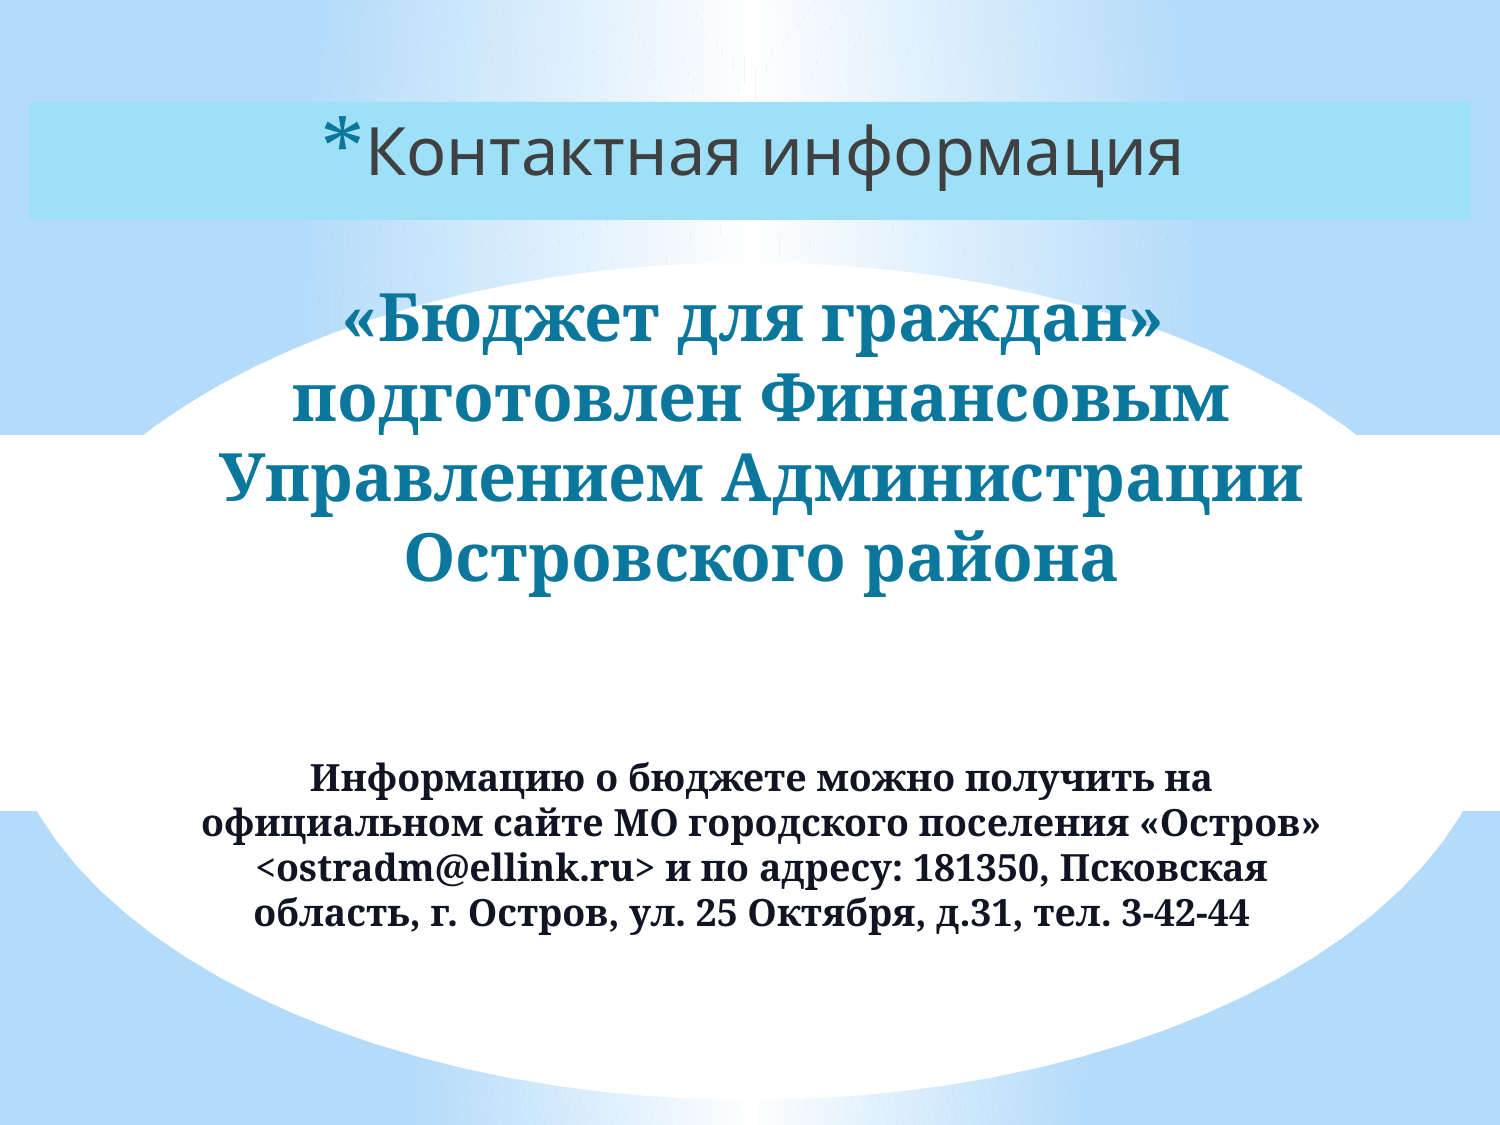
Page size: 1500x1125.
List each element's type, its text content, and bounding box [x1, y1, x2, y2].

list Контактная информация [29, 101, 1471, 220]
title «Бюджет для граждан» подготовлен Финансовым Управлением Администрации Островского района Информацию о бюджете можно получить на официальном сайте МО городского поселения «Остров» <ostradm@ellink.ru> и по адресу: 181350, Псковская область, г. Остров, ул. 25 Октября, д.31, тел. 3-42-44 [159, 267, 1365, 976]
